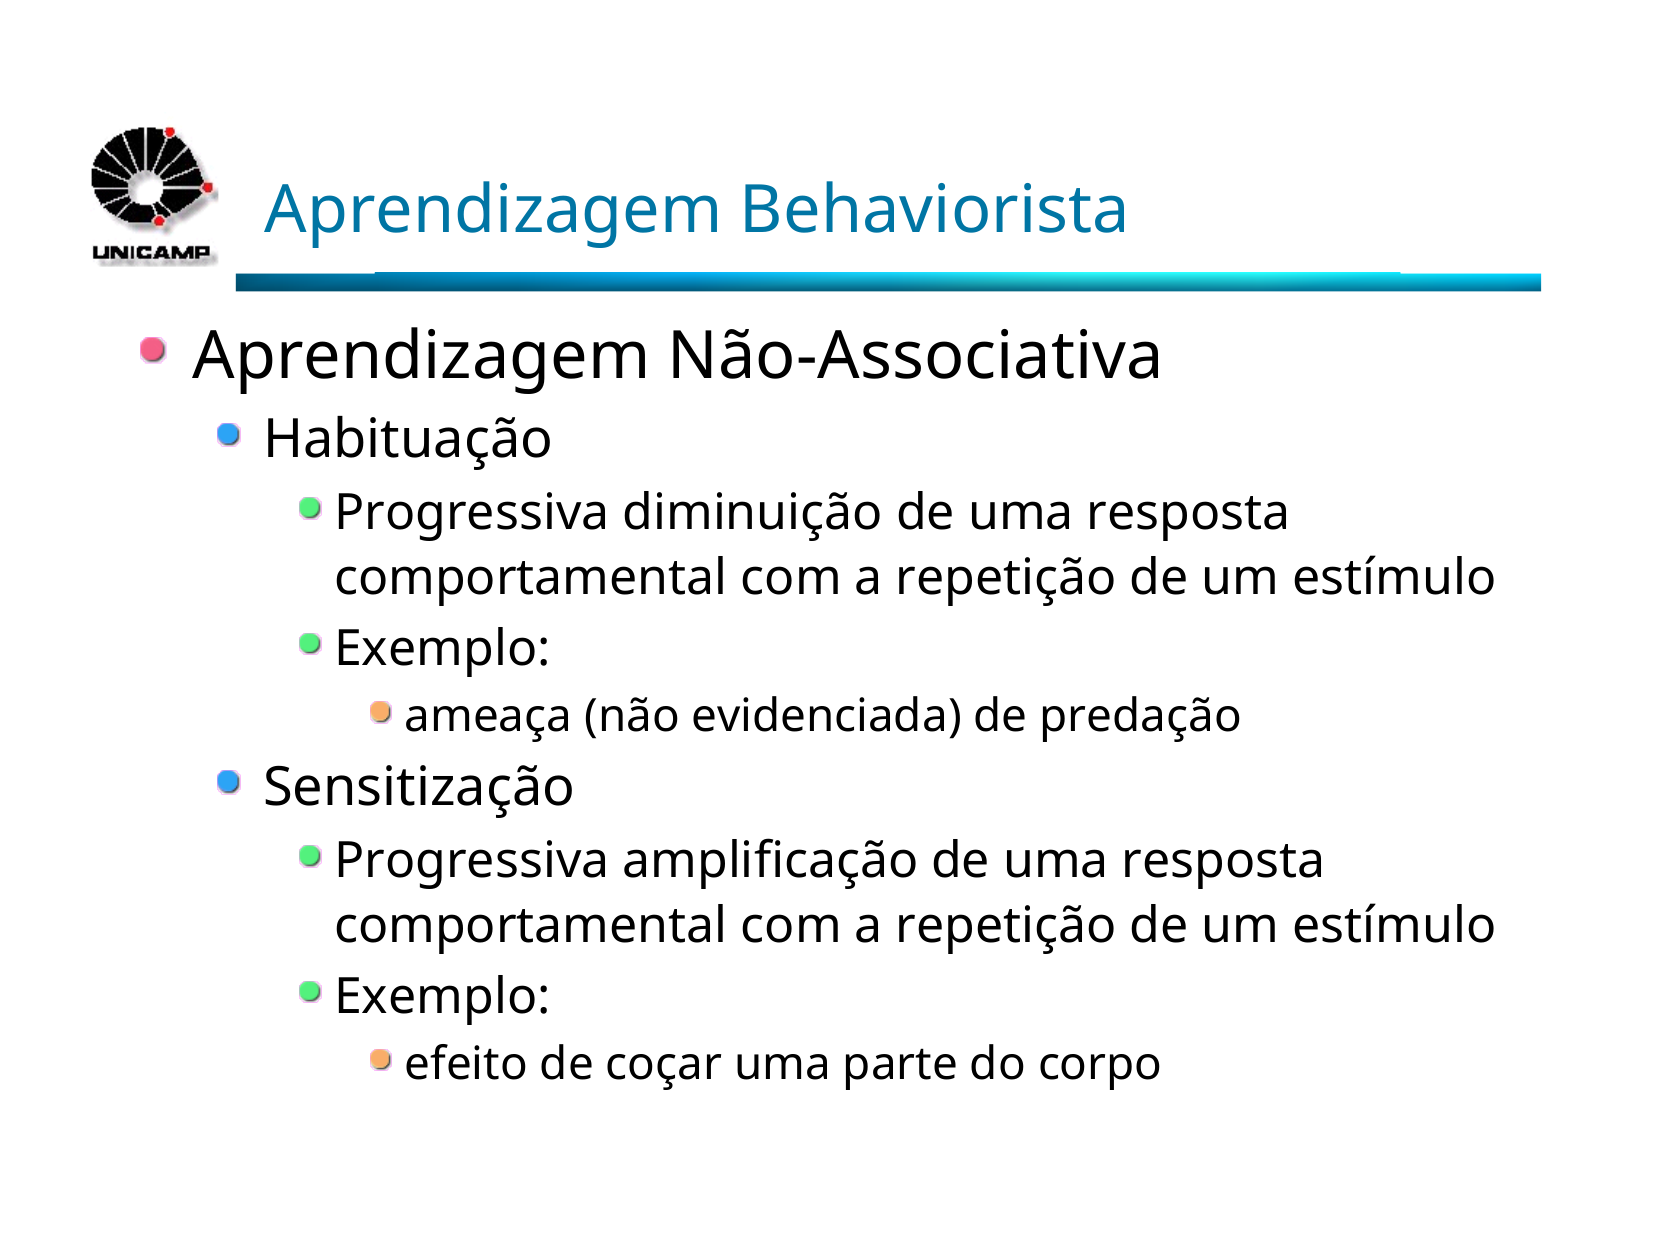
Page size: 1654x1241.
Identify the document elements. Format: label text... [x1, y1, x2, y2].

title Aprendizagem Behaviorista [264, 42, 1534, 250]
picture [125, 272, 1654, 295]
list Aprendizagem Não-Associativa Habituação Progressiva diminuição de uma resposta comportamental com a repetição de um estímulo Exemplo: ameaça (não evidenciada) de predação Sensitização Progressiva amplificação de uma resposta comportamental com a repetição de um estímulo Exemplo: efeito de coçar uma parte do corpo [121, 309, 1534, 1167]
